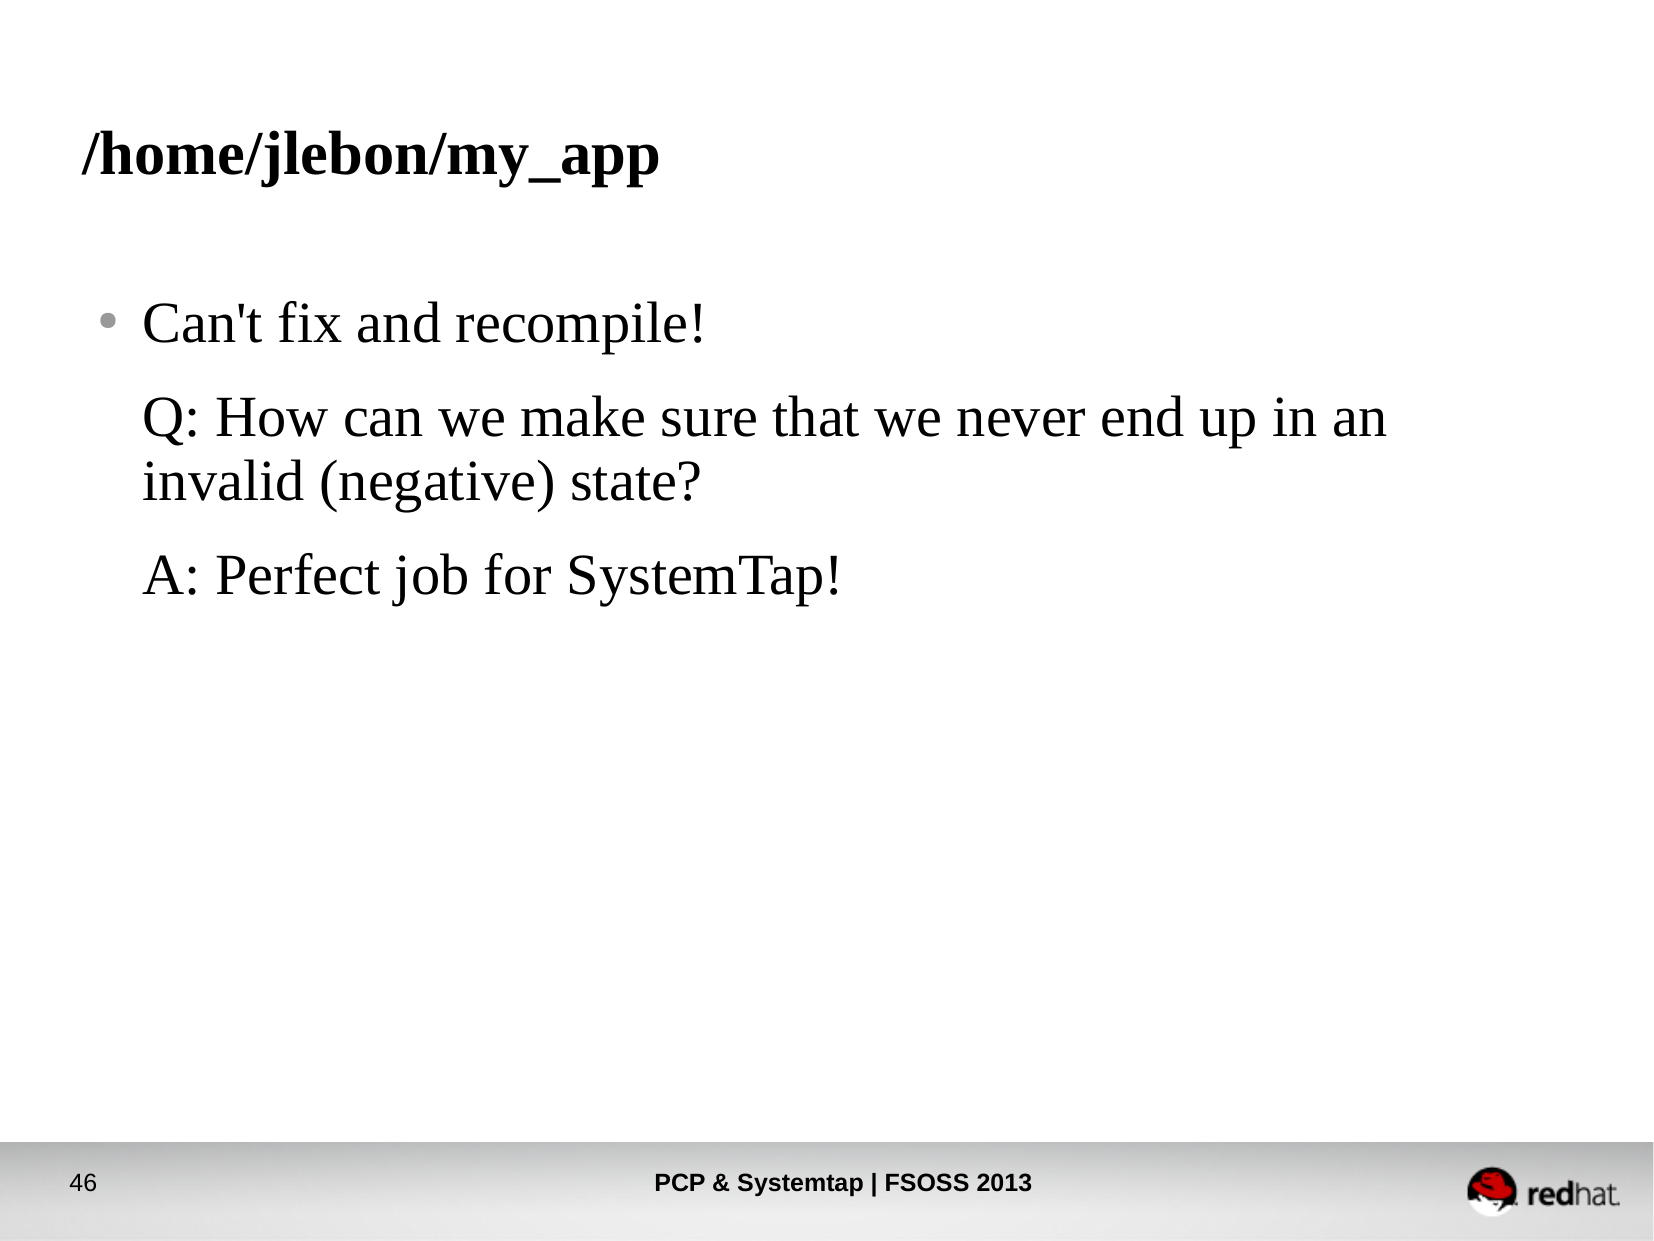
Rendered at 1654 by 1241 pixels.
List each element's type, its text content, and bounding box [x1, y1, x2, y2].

picture [0, 1142, 1654, 1241]
list Can't fix and recompile! Q: How can we make sure that we never end up in an invalid (negative) state? A: Perfect job for SystemTap! [82, 290, 1538, 1094]
title /home/jlebon/my_app [82, 49, 1571, 257]
